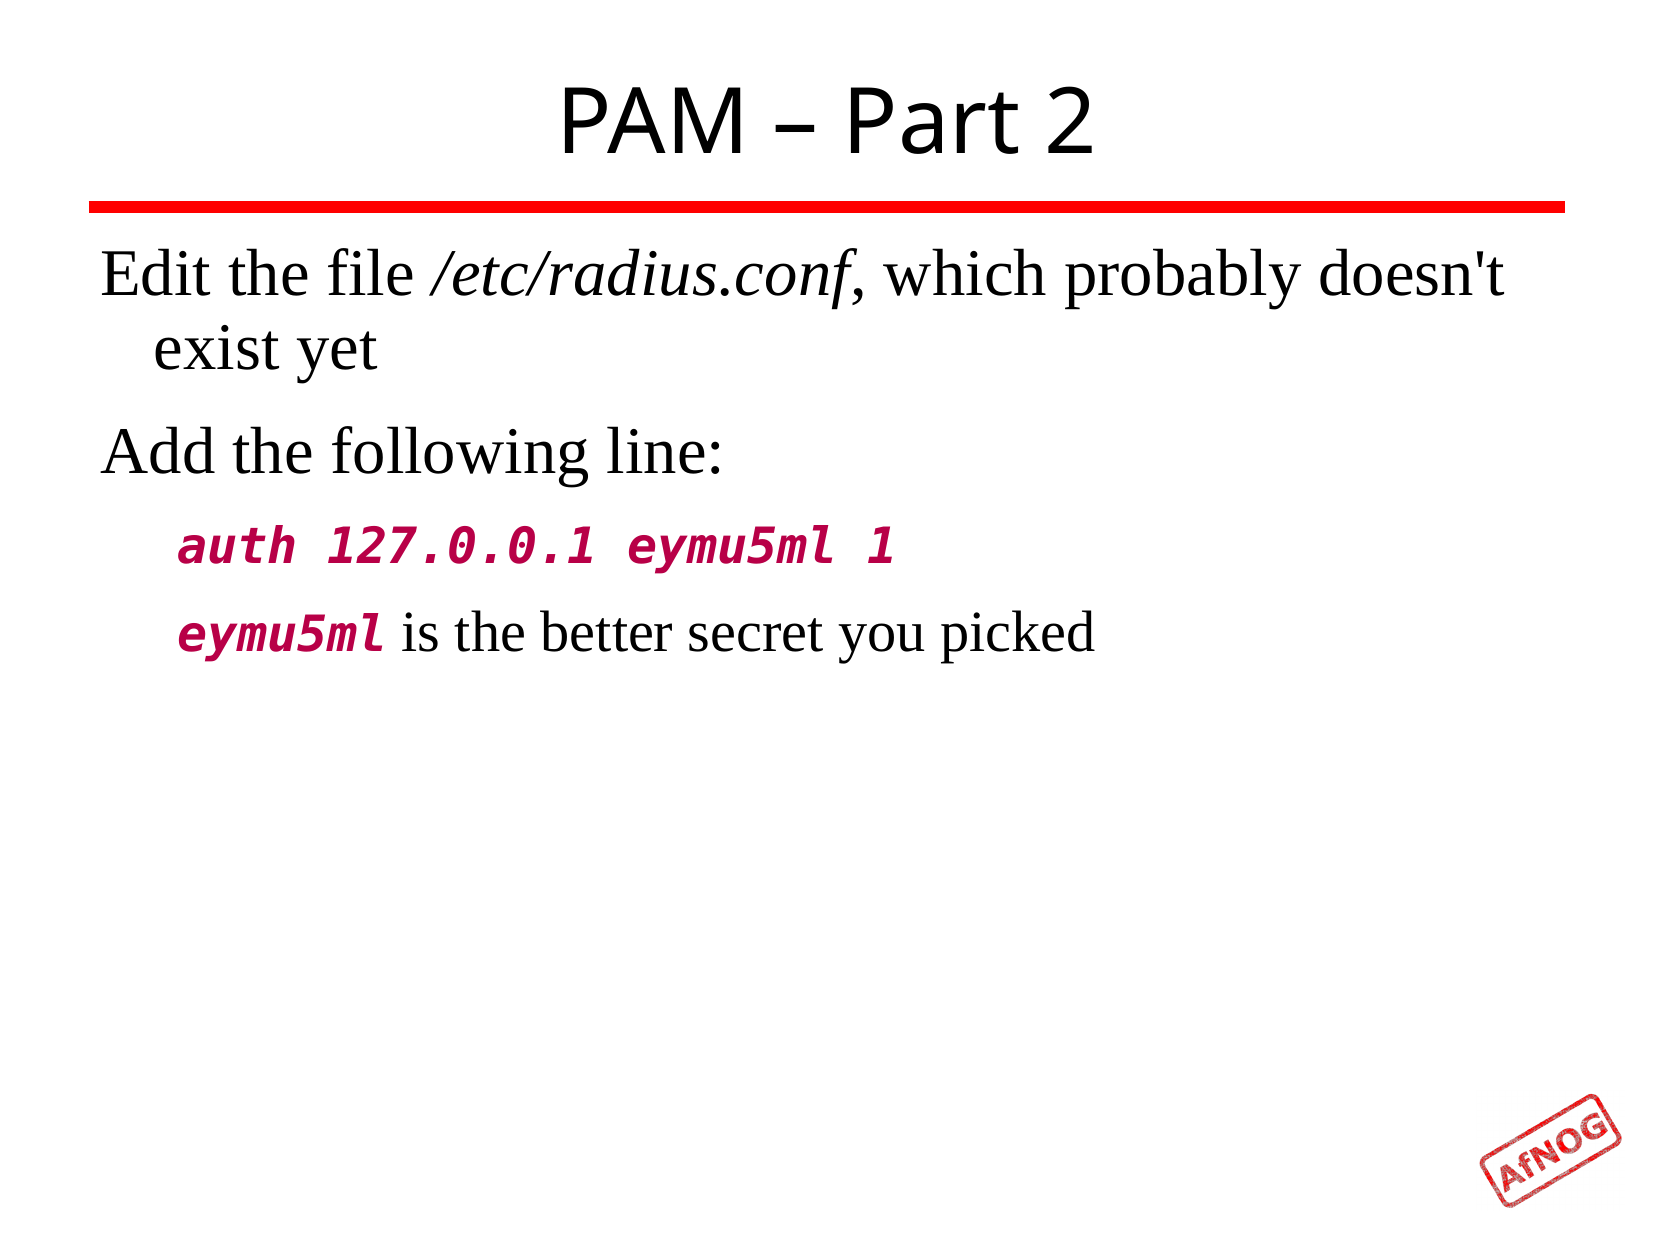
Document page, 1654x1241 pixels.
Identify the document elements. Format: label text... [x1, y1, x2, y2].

picture [1476, 1090, 1625, 1211]
list Edit the file /etc/radius.conf, which probably doesn't exist yet Add the following line: auth 127.0.0.1 eymu5ml 1 eymu5ml is the better secret you picked [82, 236, 1571, 1123]
title PAM – Part 2 [88, 29, 1565, 207]
